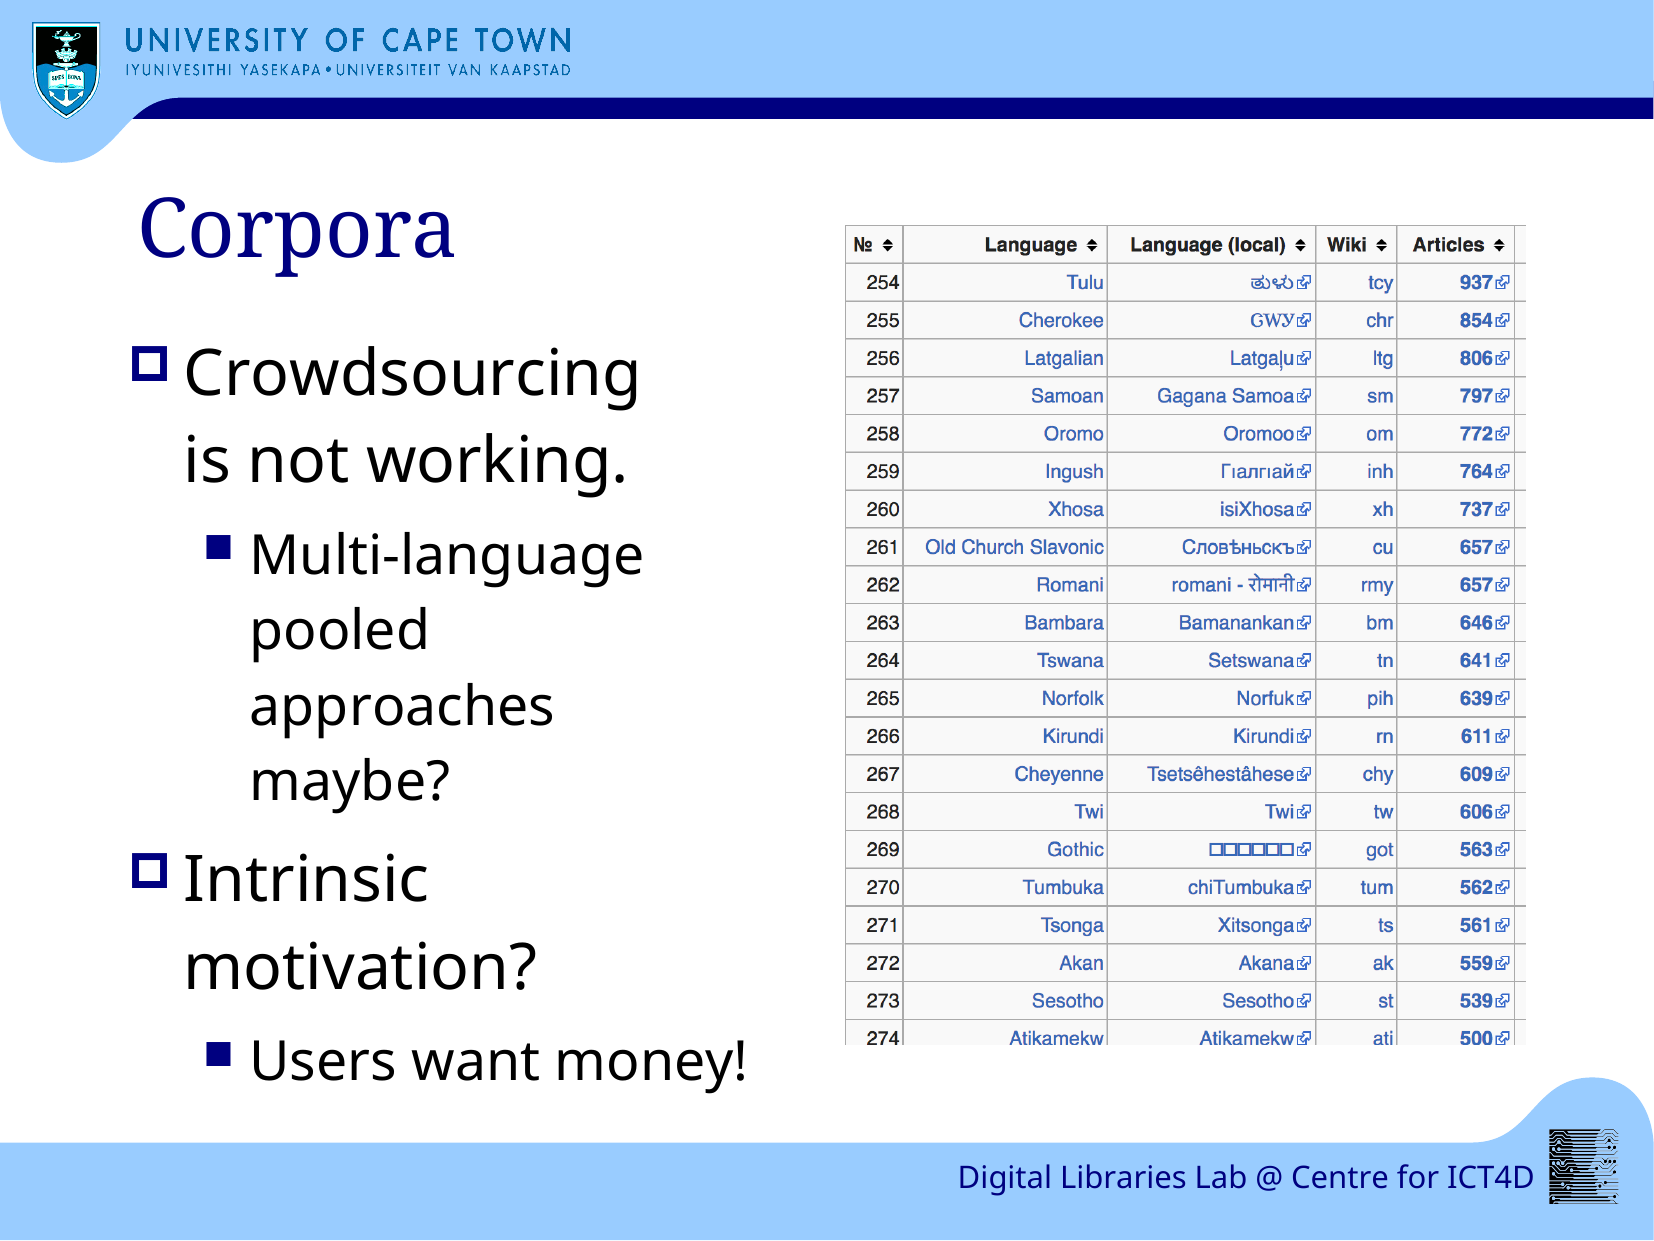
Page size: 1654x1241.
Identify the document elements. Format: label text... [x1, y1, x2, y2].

picture [839, 223, 1526, 1045]
title Corpora [137, 155, 1598, 296]
list Crowdsourcing is not working. Multi-language pooled approaches maybe? Intrinsic motivation? Users want money! [128, 326, 1597, 1046]
picture [32, 22, 101, 120]
picture [1549, 1129, 1619, 1204]
picture [122, 25, 573, 78]
